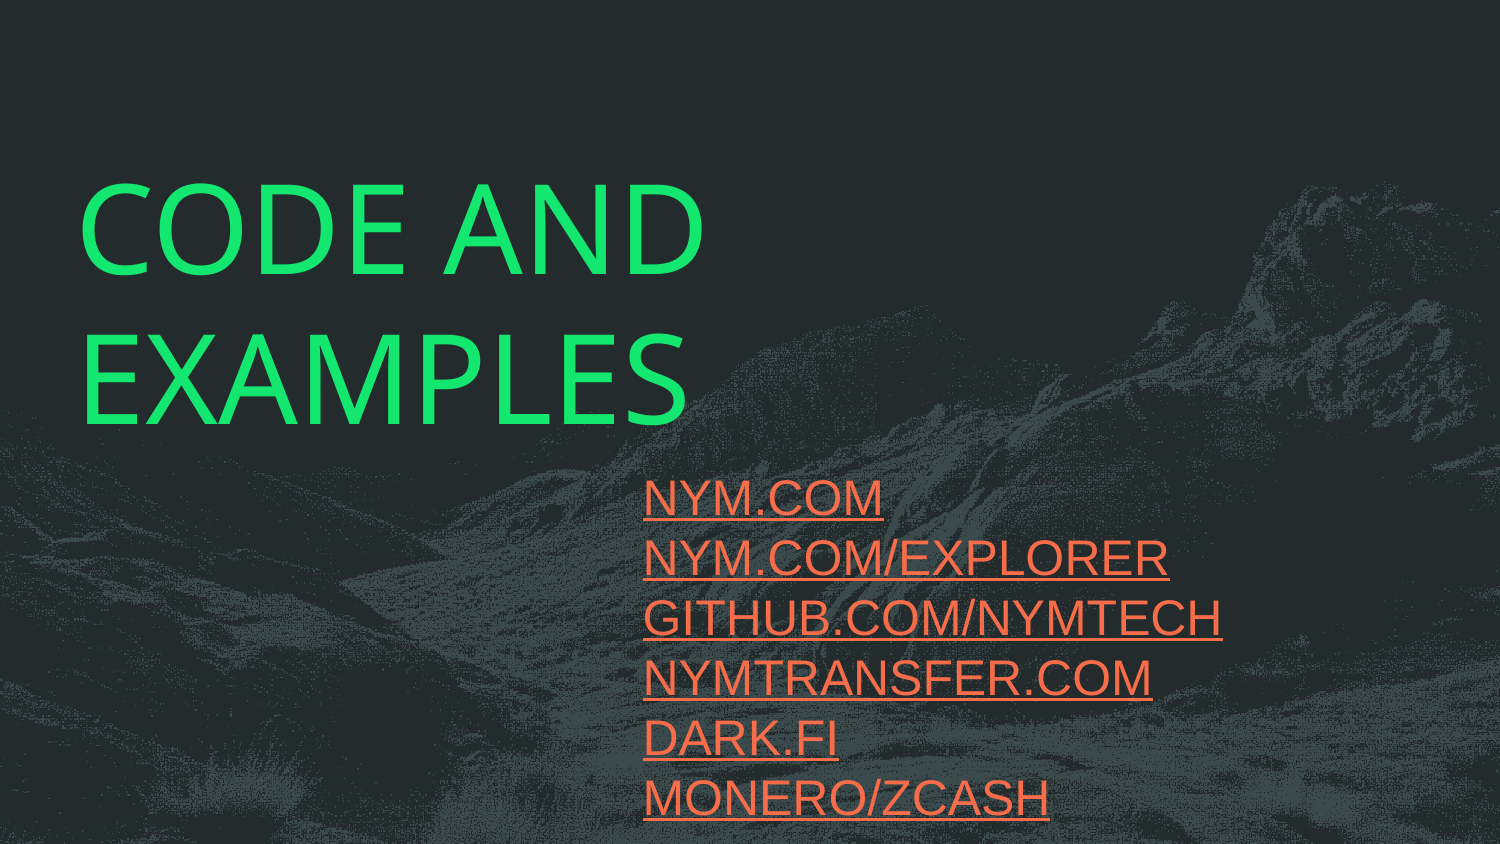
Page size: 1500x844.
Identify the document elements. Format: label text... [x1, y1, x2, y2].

text_box NYM.COM NYM.COM/EXPLORER GITHUB.COM/NYMTECH NYMTRANSFER.COM DARK.FI MONERO/ZCASH [627, 449, 1449, 744]
text_box CODE AND EXAMPLES [75, 149, 946, 450]
picture [0, 125, 1500, 844]
